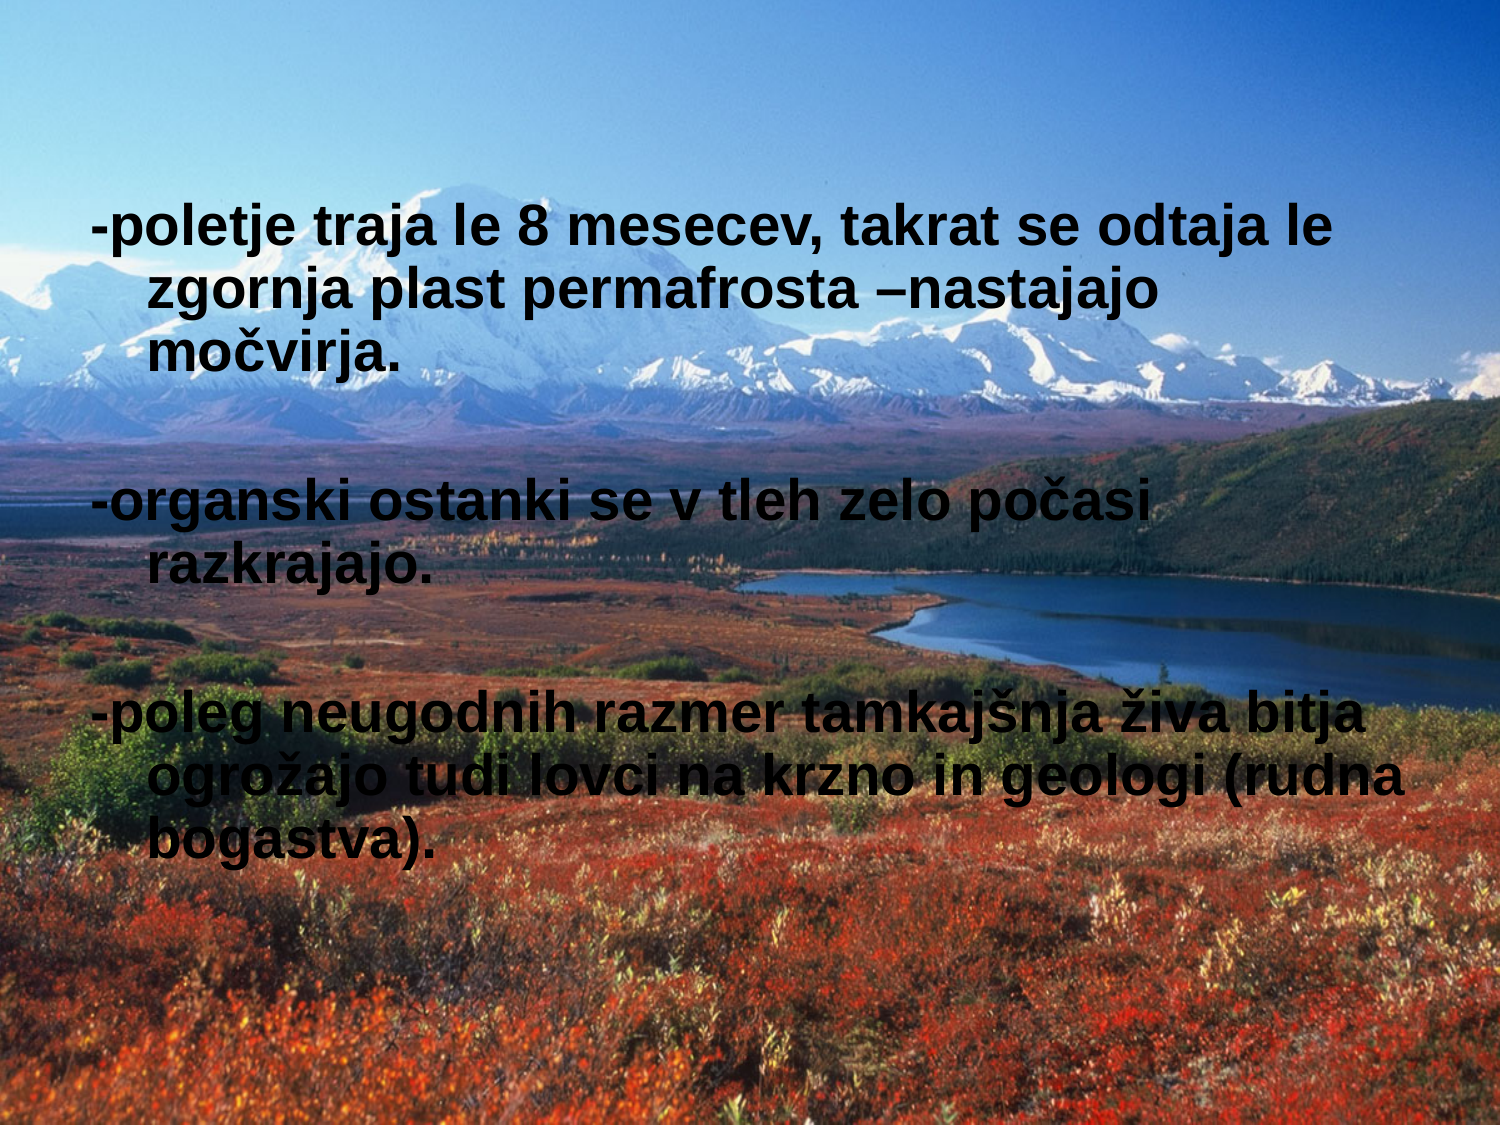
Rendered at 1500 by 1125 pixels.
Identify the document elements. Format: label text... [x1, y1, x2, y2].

list -poletje traja le 8 mesecev, takrat se odtaja le zgornja plast permafrosta –nastajajo močvirja. -organski ostanki se v tleh zelo počasi razkrajajo. -poleg neugodnih razmer tamkajšnja živa bitja ogrožajo tudi lovci na krzno in geologi (rudna bogastva). [75, 187, 1425, 930]
picture [0, 0, 1500, 1125]
